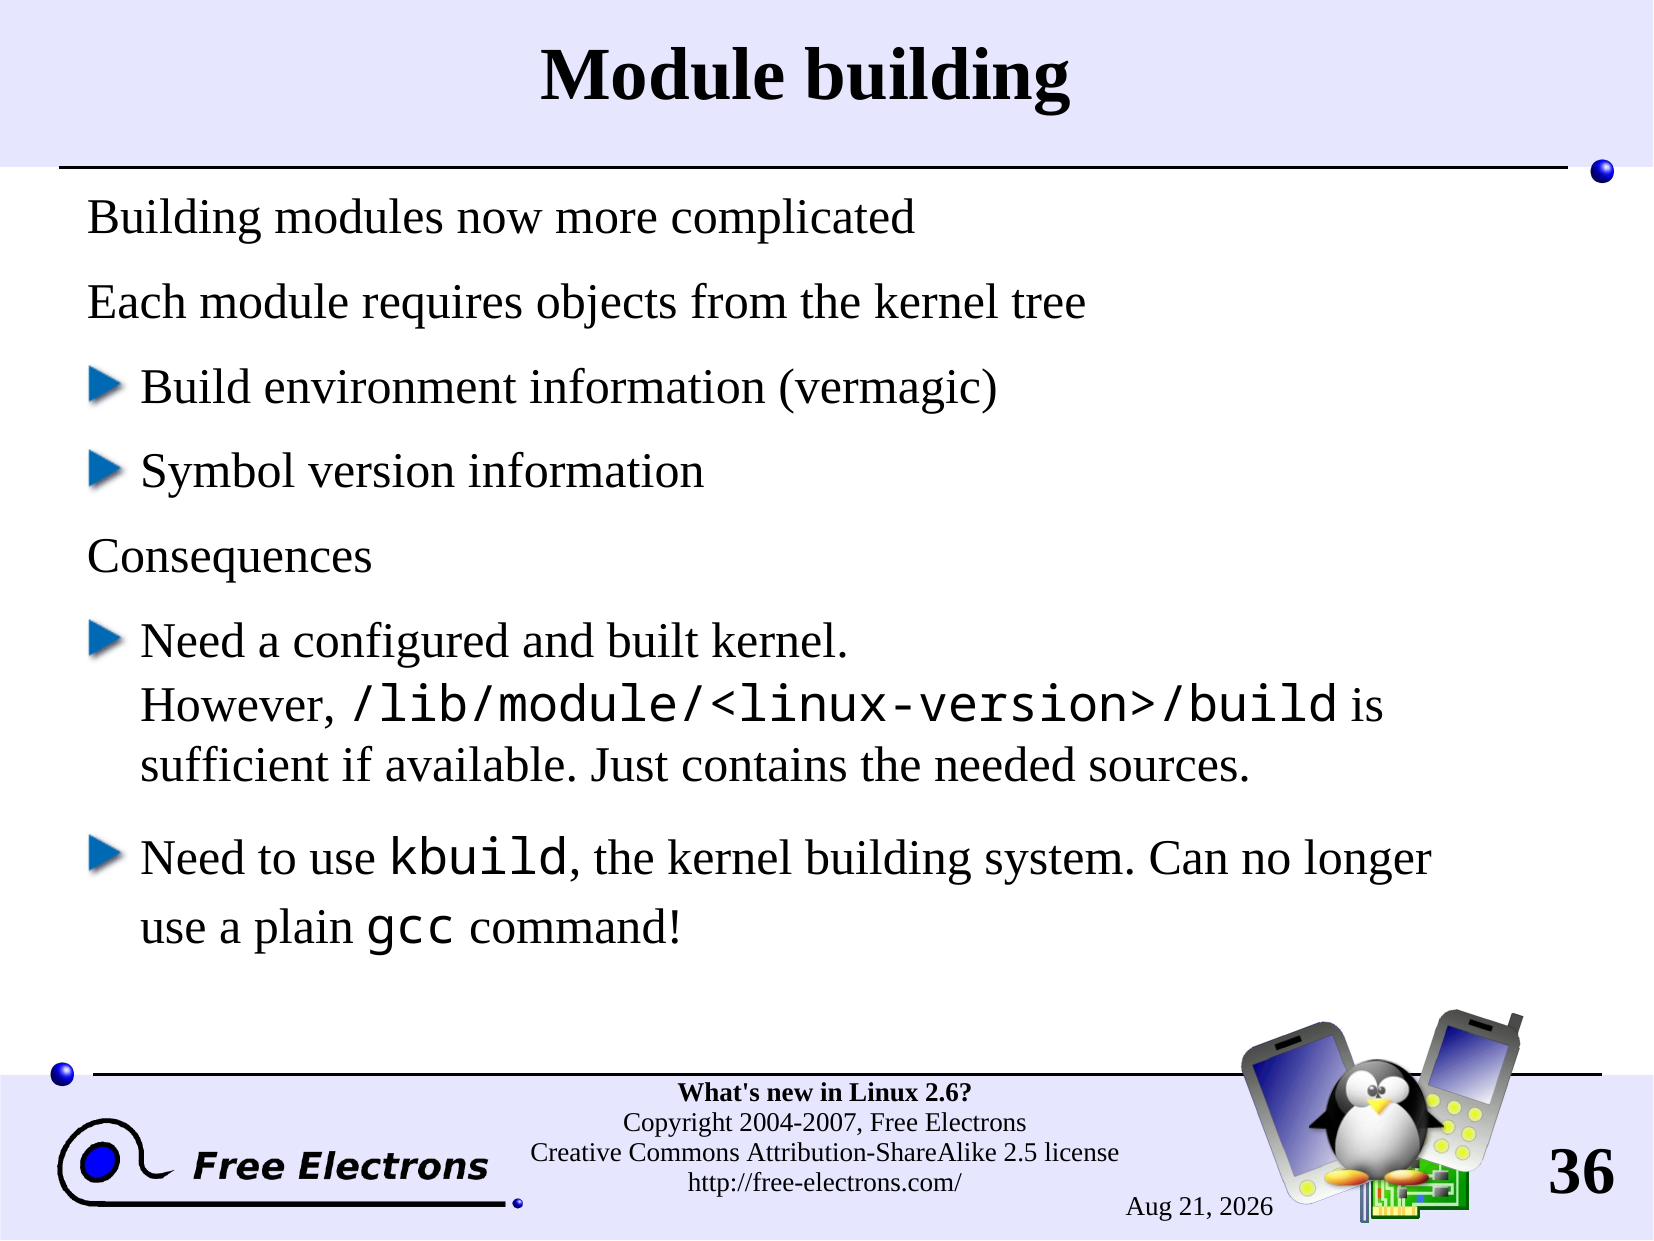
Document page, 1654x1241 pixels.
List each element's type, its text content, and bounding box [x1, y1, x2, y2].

title Module building [60, 25, 1551, 124]
list Building modules now more complicated Each module requires objects from the kernel tree Build environment information (vermagic) Symbol version information Consequences Need a configured and built kernel. However, /lib/module/<linux-version>/build is sufficient if available. Just contains the needed sources. Need to use kbuild, the kernel building system. Can no longer use a plain gcc command! [69, 188, 1482, 1061]
picture [1229, 996, 1538, 1241]
picture [50, 1107, 527, 1216]
